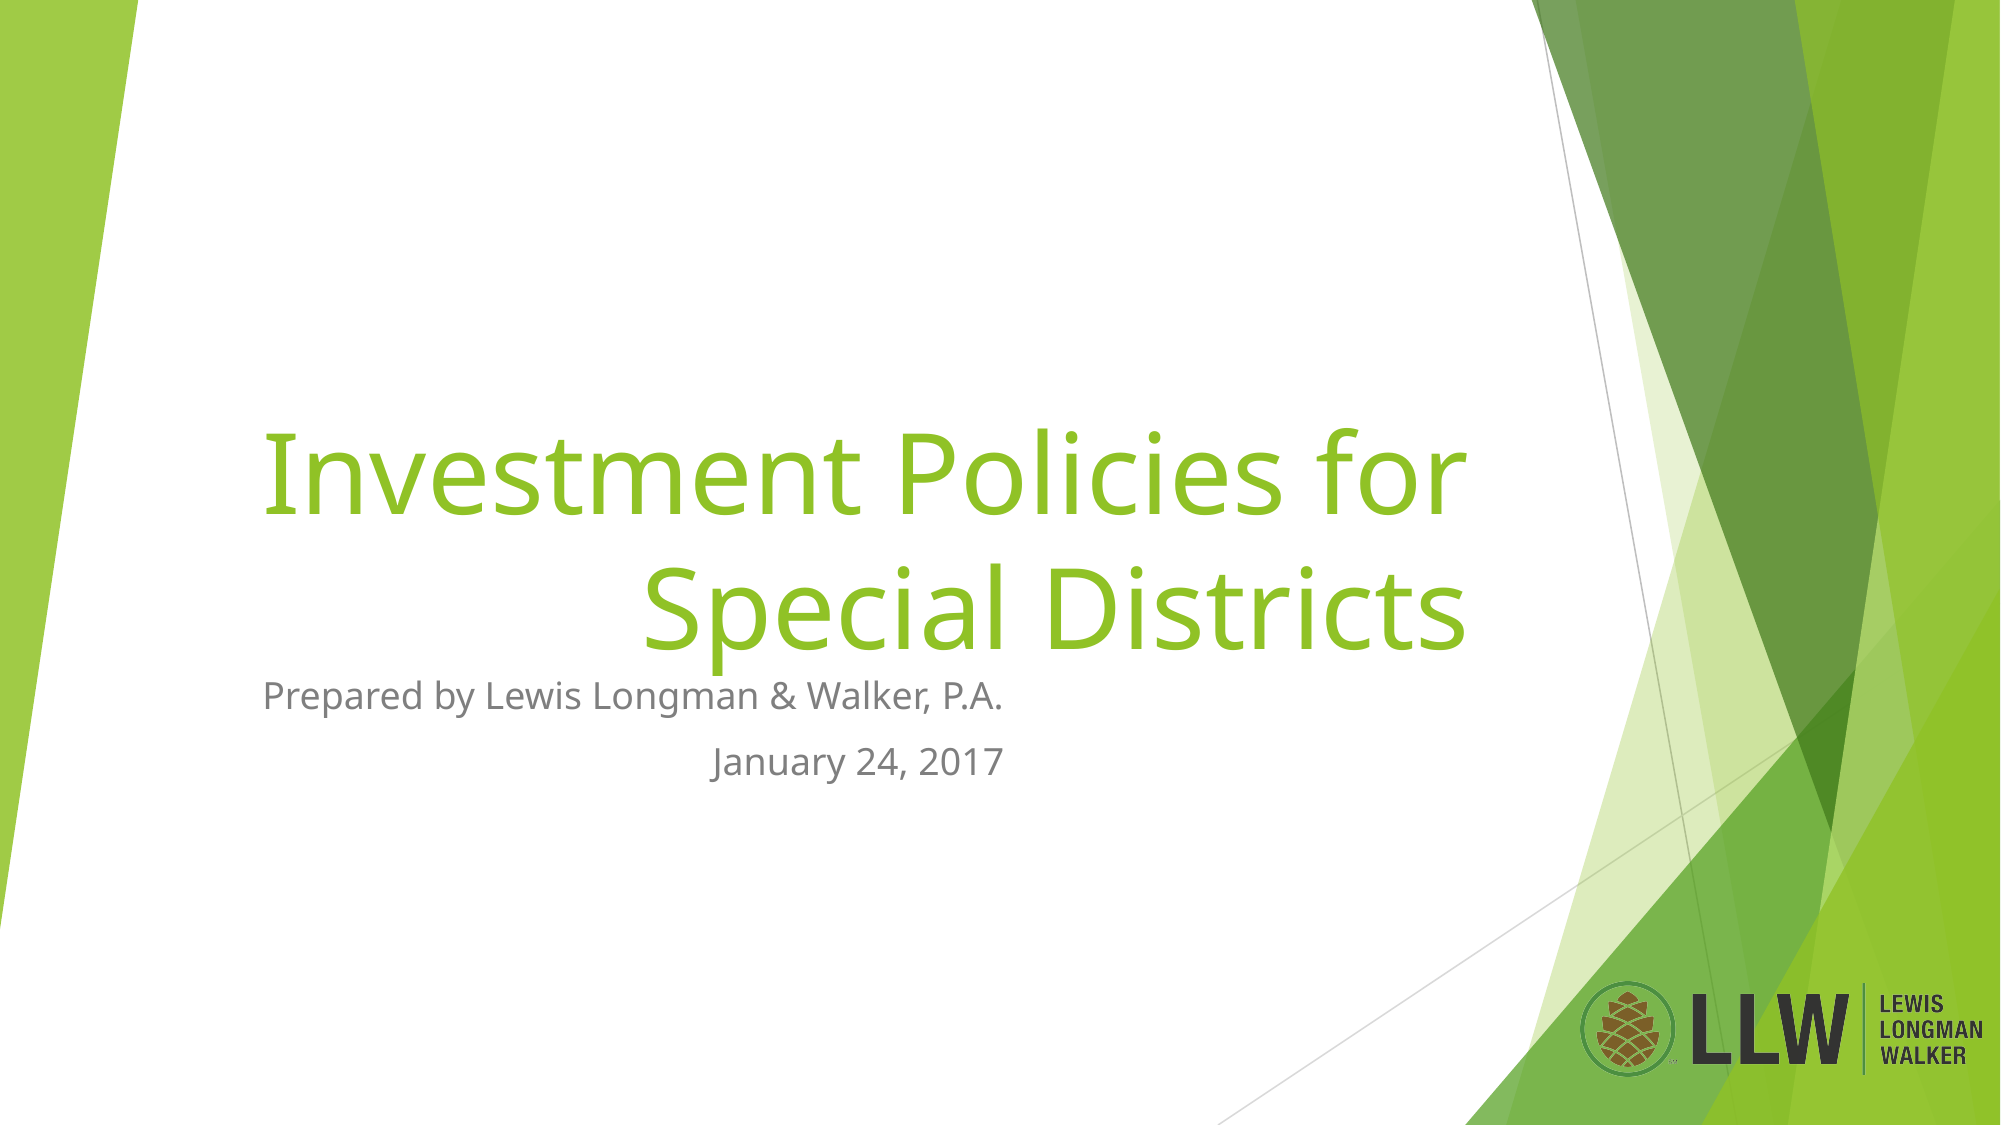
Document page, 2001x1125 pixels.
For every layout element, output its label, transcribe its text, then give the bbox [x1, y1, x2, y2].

subtitle Prepared by Lewis Longman & Walker, P.A. January 24, 2017 [247, 664, 1522, 845]
title Investment Policies for Special Districts [247, 394, 1522, 664]
picture [1580, 981, 1982, 1077]
